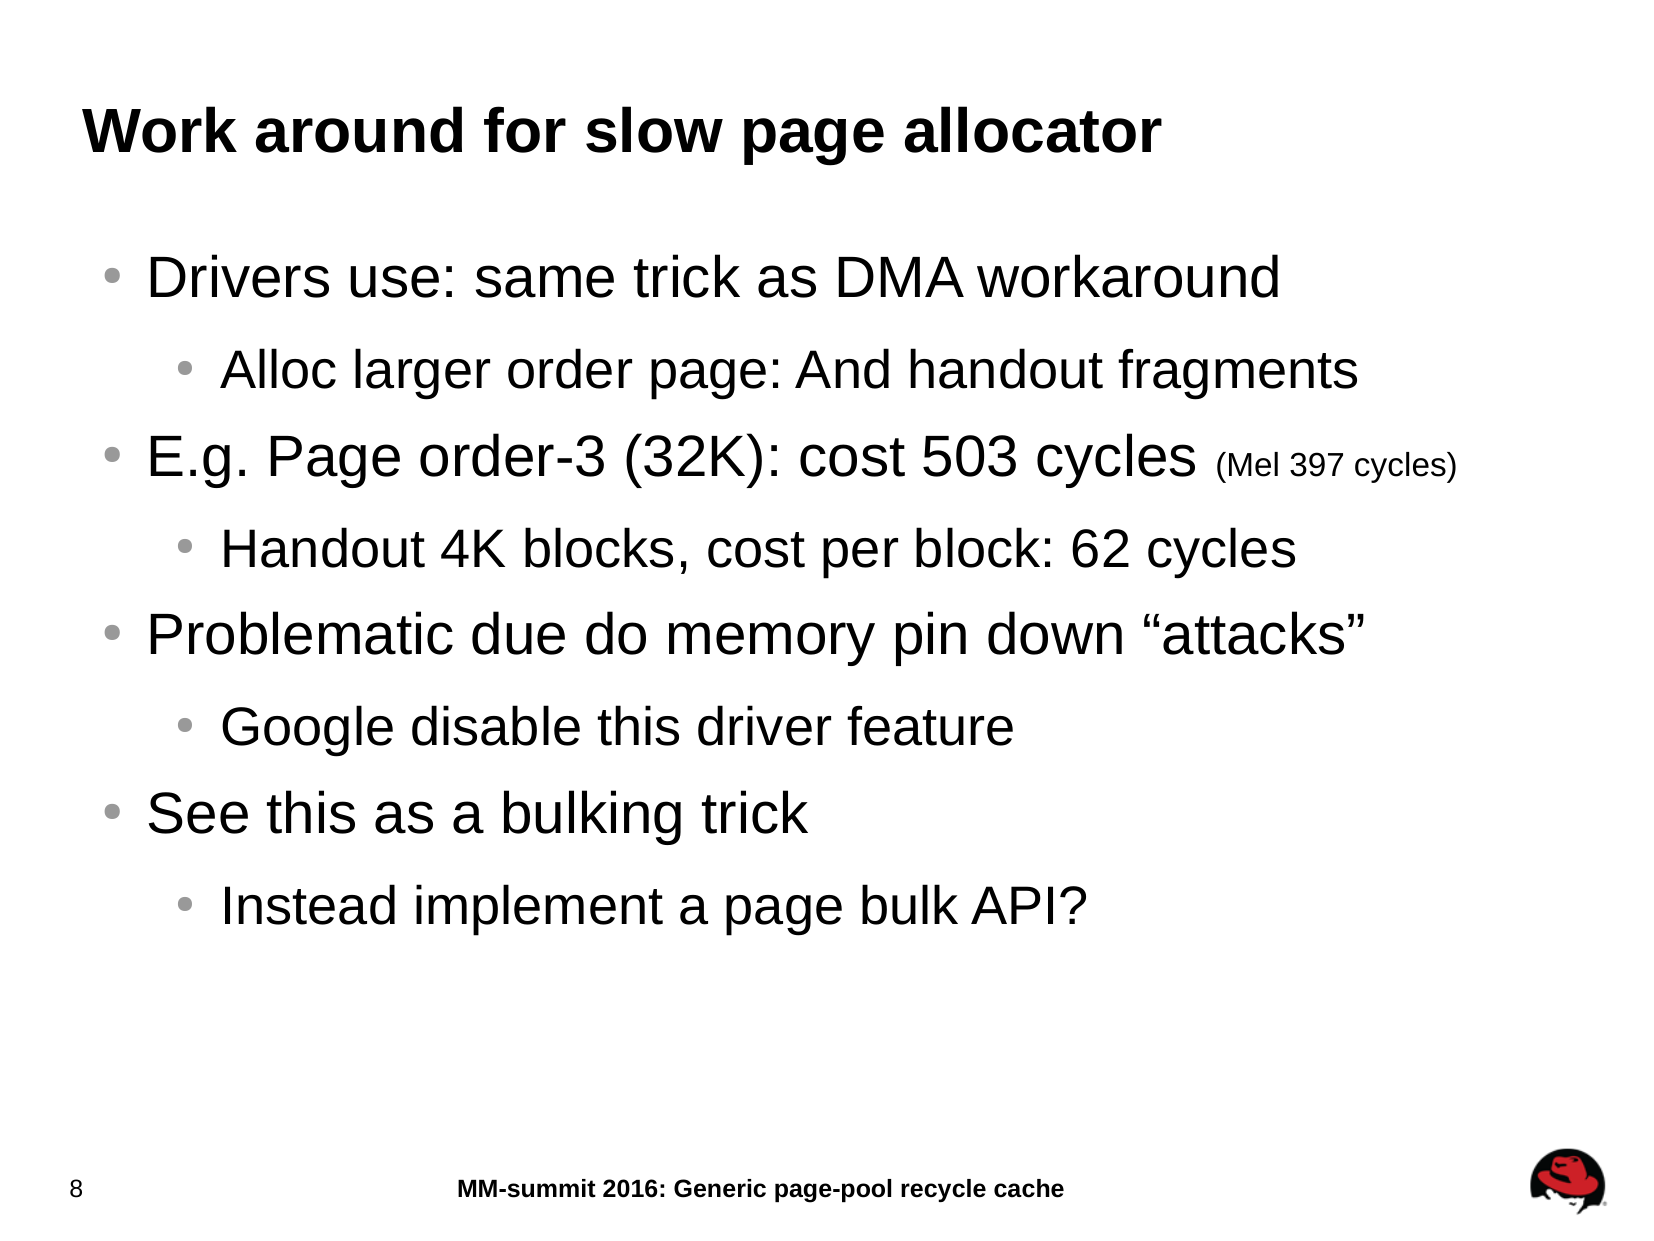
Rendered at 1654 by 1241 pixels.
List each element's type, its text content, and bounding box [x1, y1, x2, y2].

list Drivers use: same trick as DMA workaround Alloc larger order page: And handout fragments E.g. Page order-3 (32K): cost 503 cycles (Mel 397 cycles) Handout 4K blocks, cost per block: 62 cycles Problematic due do memory pin down “attacks” Google disable this driver feature See this as a bulking trick Instead implement a page bulk API? [86, 244, 1576, 1039]
title Work around for slow page allocator [82, 37, 1571, 226]
picture [1529, 1146, 1613, 1224]
